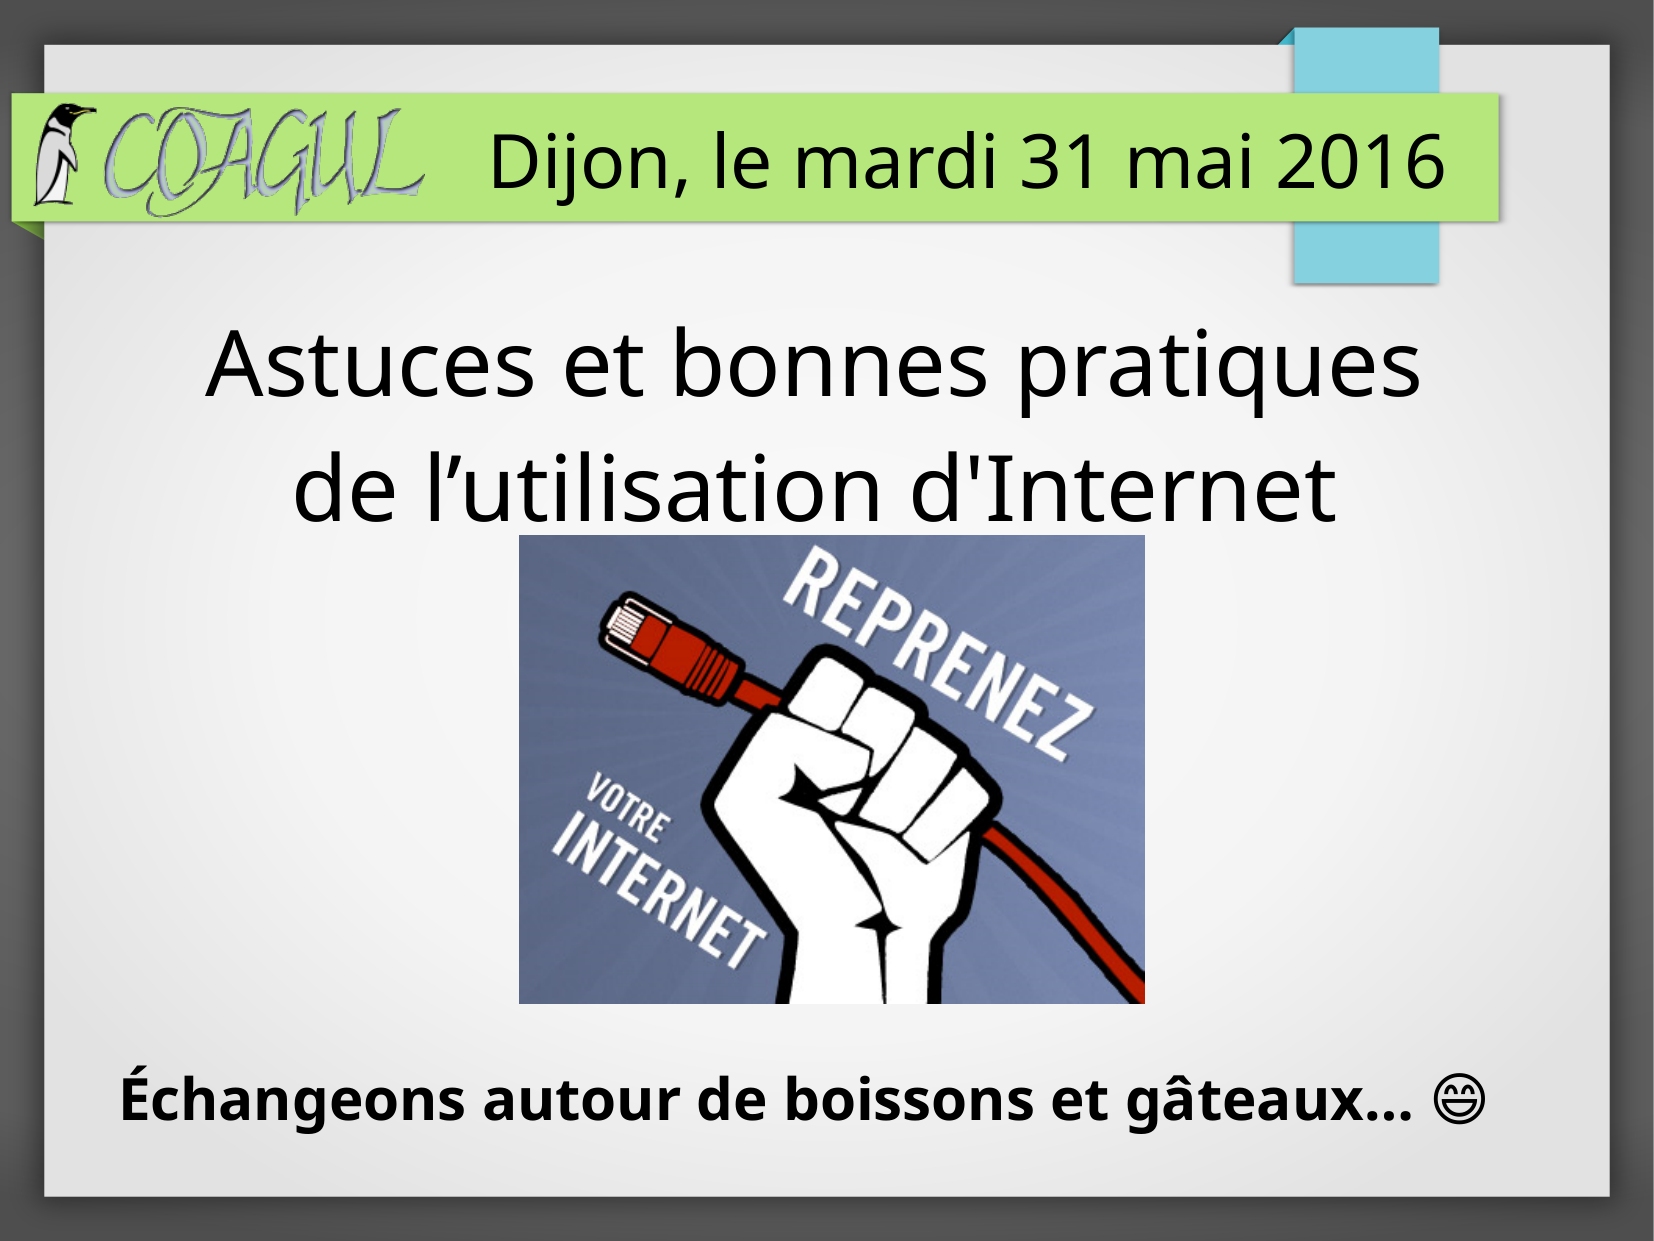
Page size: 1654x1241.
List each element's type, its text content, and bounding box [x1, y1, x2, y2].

subtitle Astuces et bonnes pratiques de l’utilisation d'Internet [153, 243, 1477, 603]
picture [0, 0, 1654, 1241]
text_box Dijon, le mardi 31 mai 2016 [472, 100, 1473, 219]
text_box Échangeons autour de boissons et gâteaux… 😄 [118, 1058, 1570, 1146]
